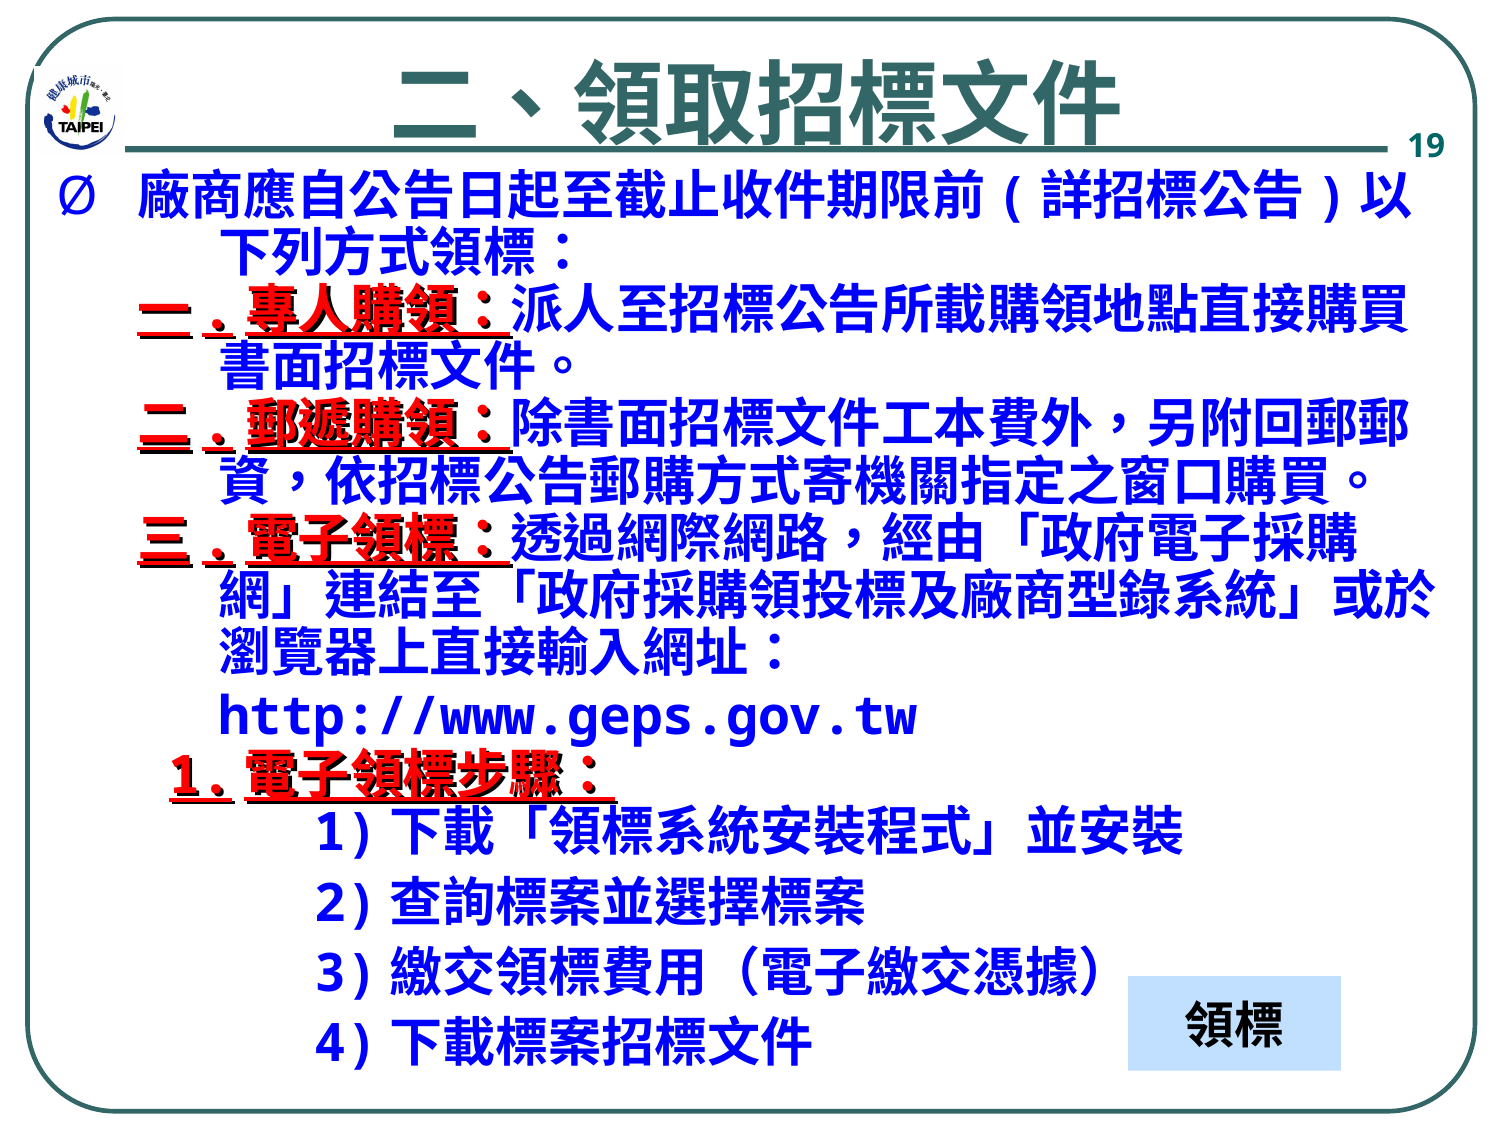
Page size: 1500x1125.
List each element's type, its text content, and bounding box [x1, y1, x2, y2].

title 二、領取招標文件 [125, 38, 1388, 138]
list 廠商應自公告日起至截止收件期限前(詳招標公告)以下列方式領標： 一.專人購領：派人至招標公告所載購領地點直接購買書面招標文件。 二.郵遞購領：除書面招標文件工本費外，另附回郵郵資，依招標公告郵購方式寄機關指定之窗口購買。 三.電子領標：透過網際網路，經由「政府電子採購網」連結至「政府採購領投標及廠商型錄系統」或於瀏覽器上直接輸入網址：http://www.geps.gov.tw 1.電子領標步驟： 1)下載「領標系統安裝程式」並安裝 2)查詢標案並選擇標案 3)繳交領標費用（電子繳交憑據） 4)下載標案招標文件 [41, 160, 1459, 1090]
text_box 領標 [1128, 976, 1341, 1071]
